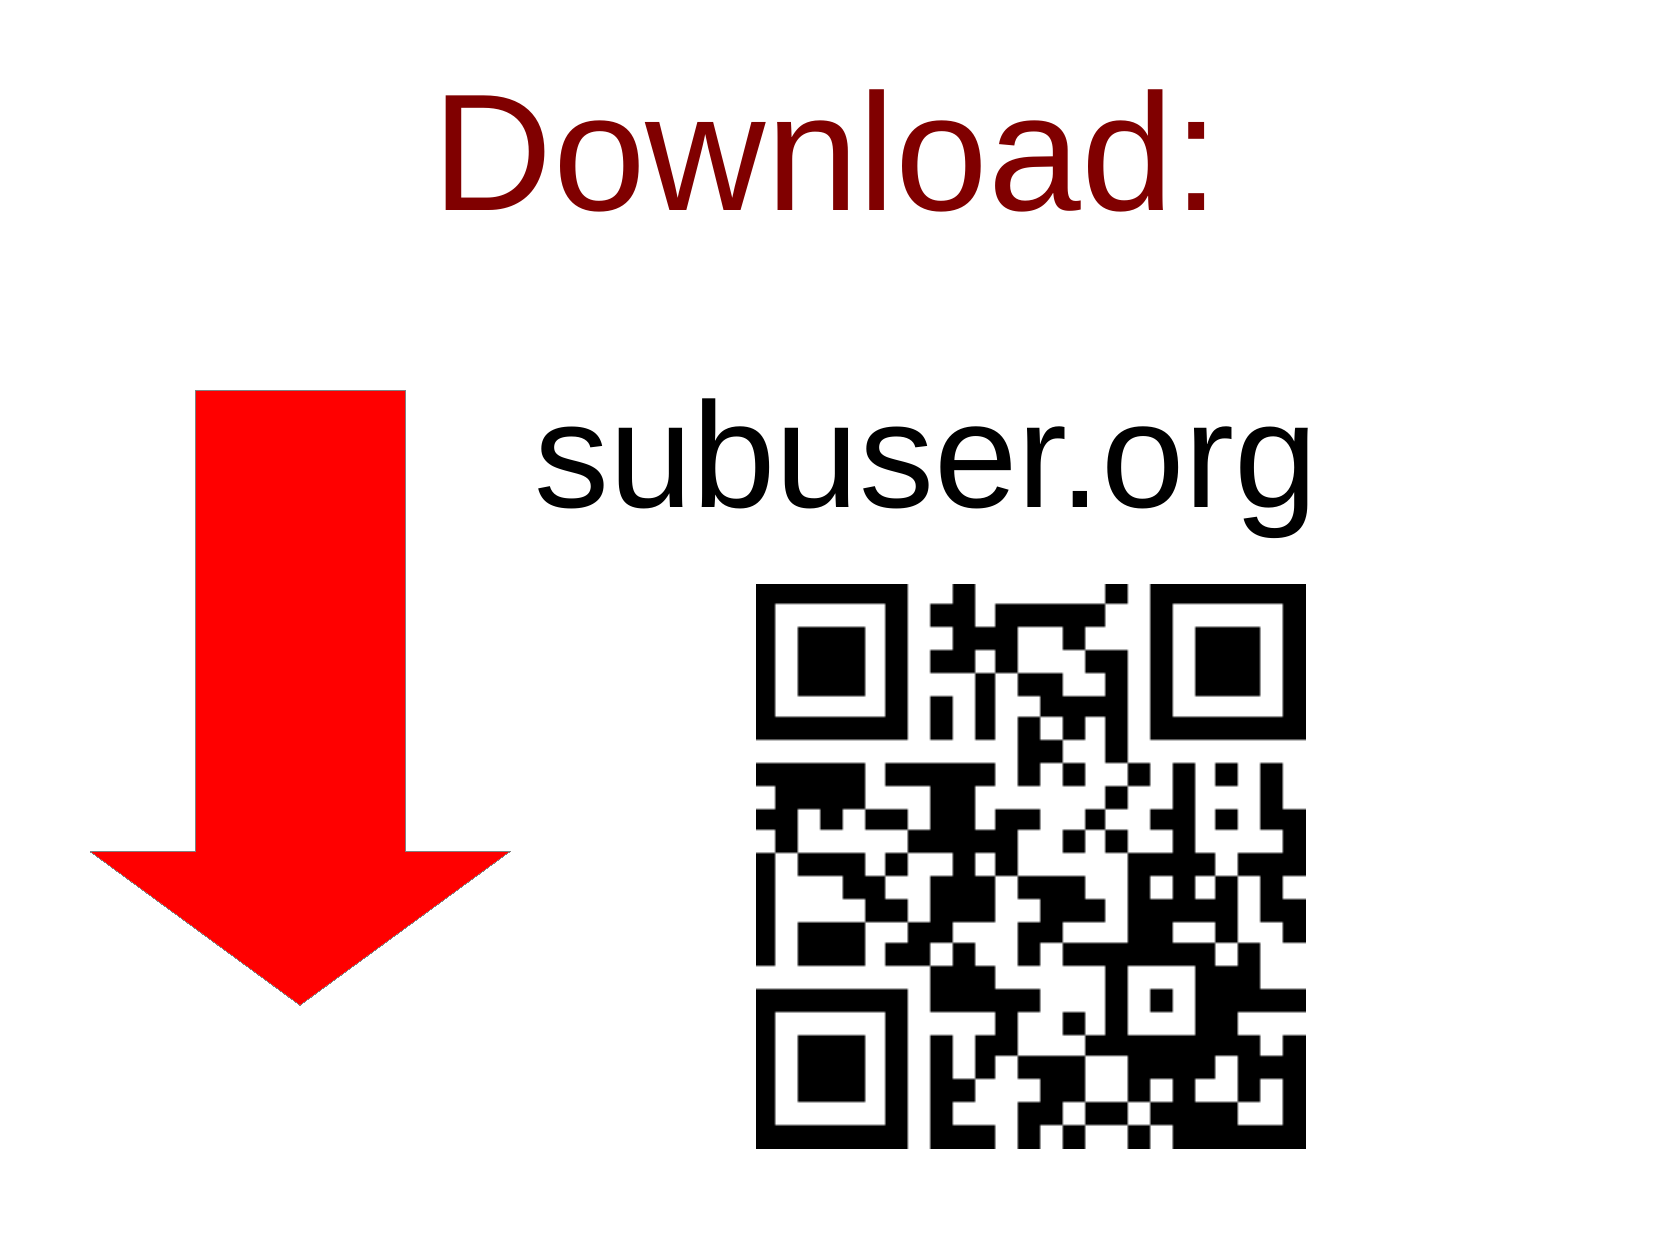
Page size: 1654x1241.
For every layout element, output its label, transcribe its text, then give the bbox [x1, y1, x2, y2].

picture [756, 584, 1306, 1149]
title Download: [82, 49, 1571, 257]
subtitle subuser.org [217, 295, 1636, 616]
text_box [90, 390, 511, 1006]
